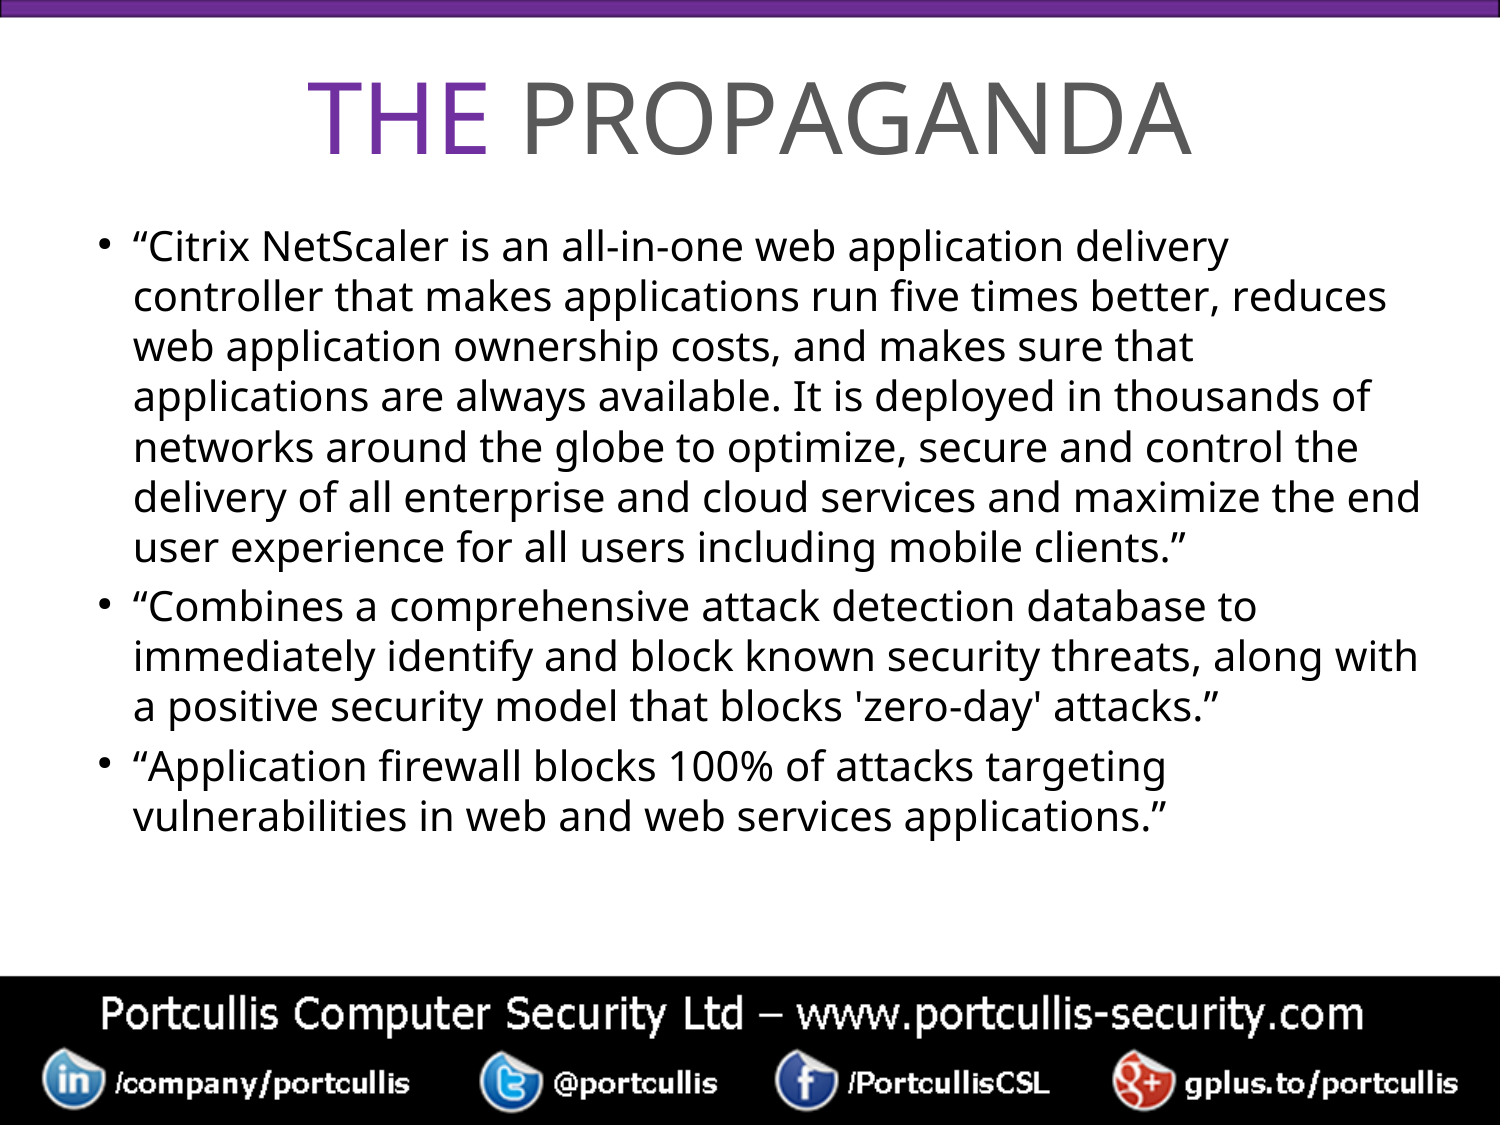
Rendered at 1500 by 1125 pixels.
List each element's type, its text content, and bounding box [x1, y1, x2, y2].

picture [0, 202, 1500, 1125]
list “Citrix NetScaler is an all-in-one web application delivery controller that makes applications run five times better, reduces web application ownership costs, and makes sure that applications are always available. It is deployed in thousands of networks around the globe to optimize, secure and control the delivery of all enterprise and cloud services and maximize the end user experience for all users including mobile clients.” “Combines a comprehensive attack detection database to immediately identify and block known security threats, along with a positive security model that blocks 'zero-day' attacks.” “Application firewall blocks 100% of attacks targeting vulnerabilities in web and web services applications.” [41, 219, 1428, 965]
picture [0, 0, 1500, 42]
title THE PROPAGANDA [0, 42, 1500, 202]
